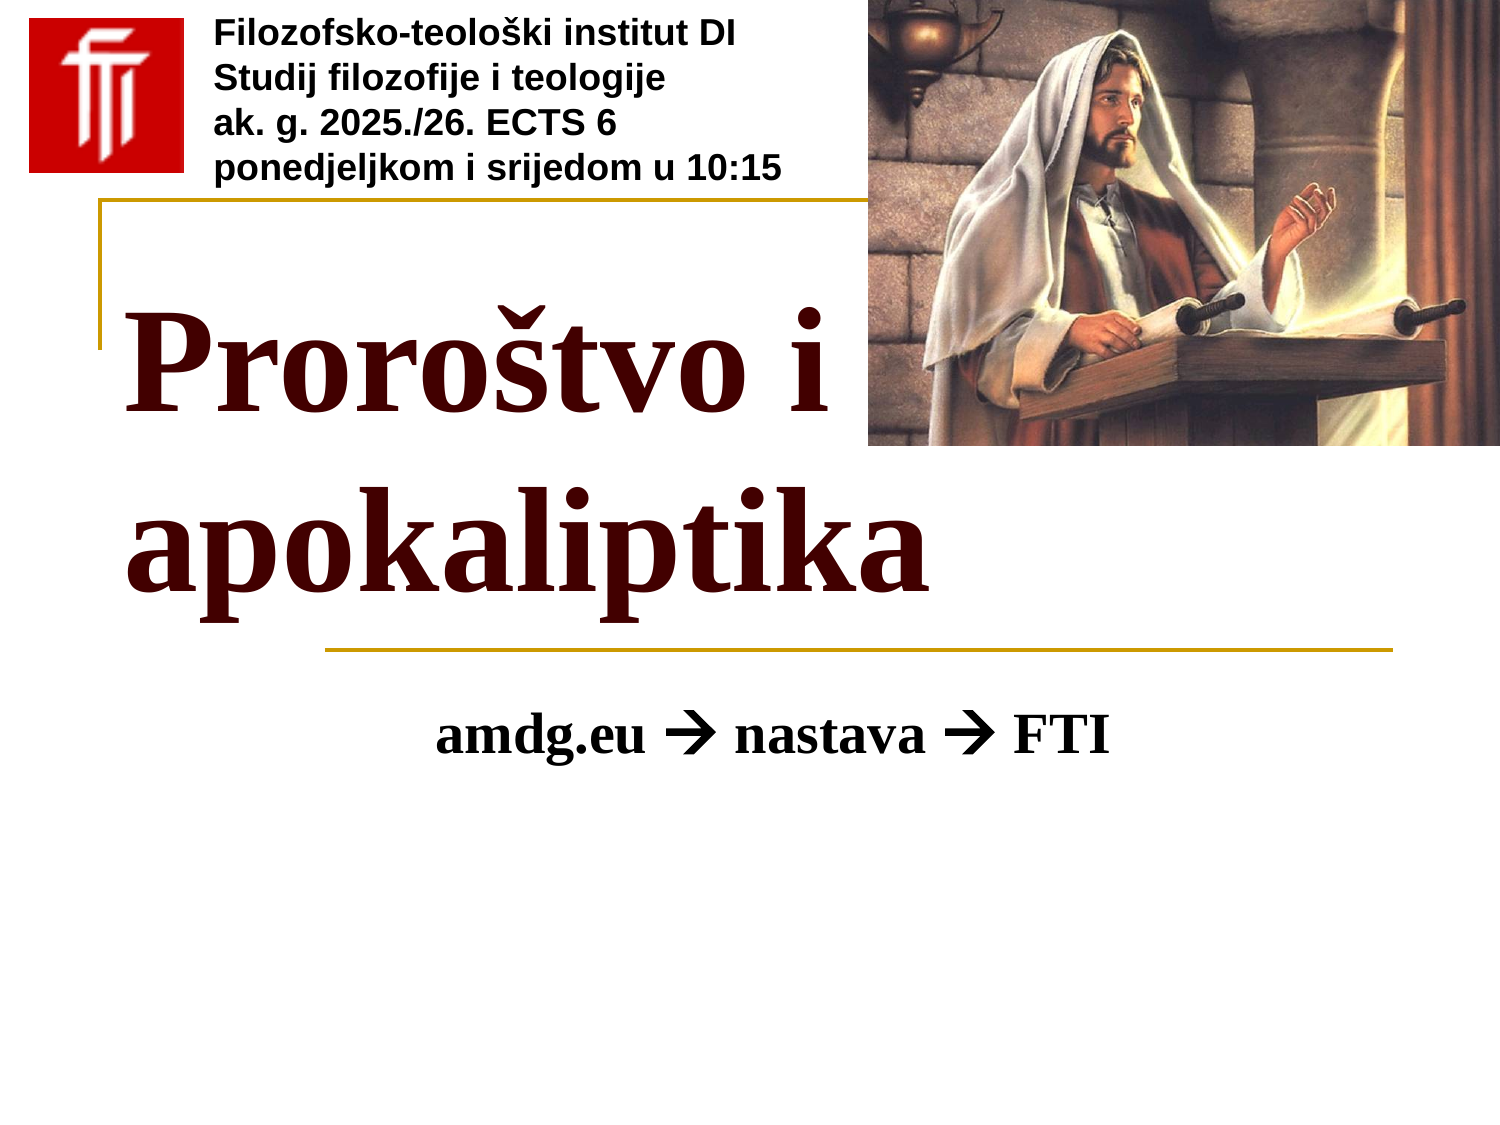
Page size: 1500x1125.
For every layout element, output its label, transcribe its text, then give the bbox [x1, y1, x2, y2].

picture [29, 18, 184, 173]
text_box Filozofsko-teološki institut DI Studij filozofije i teologije ak. g. 2025./26. ECTS 6 ponedjeljkom i srijedom u 10:15 [198, 0, 963, 196]
picture [868, 0, 1500, 446]
title Proroštvo i apokaliptika [108, 253, 1359, 657]
text_box amdg.eu  nastava  FTI [141, 687, 1405, 1026]
